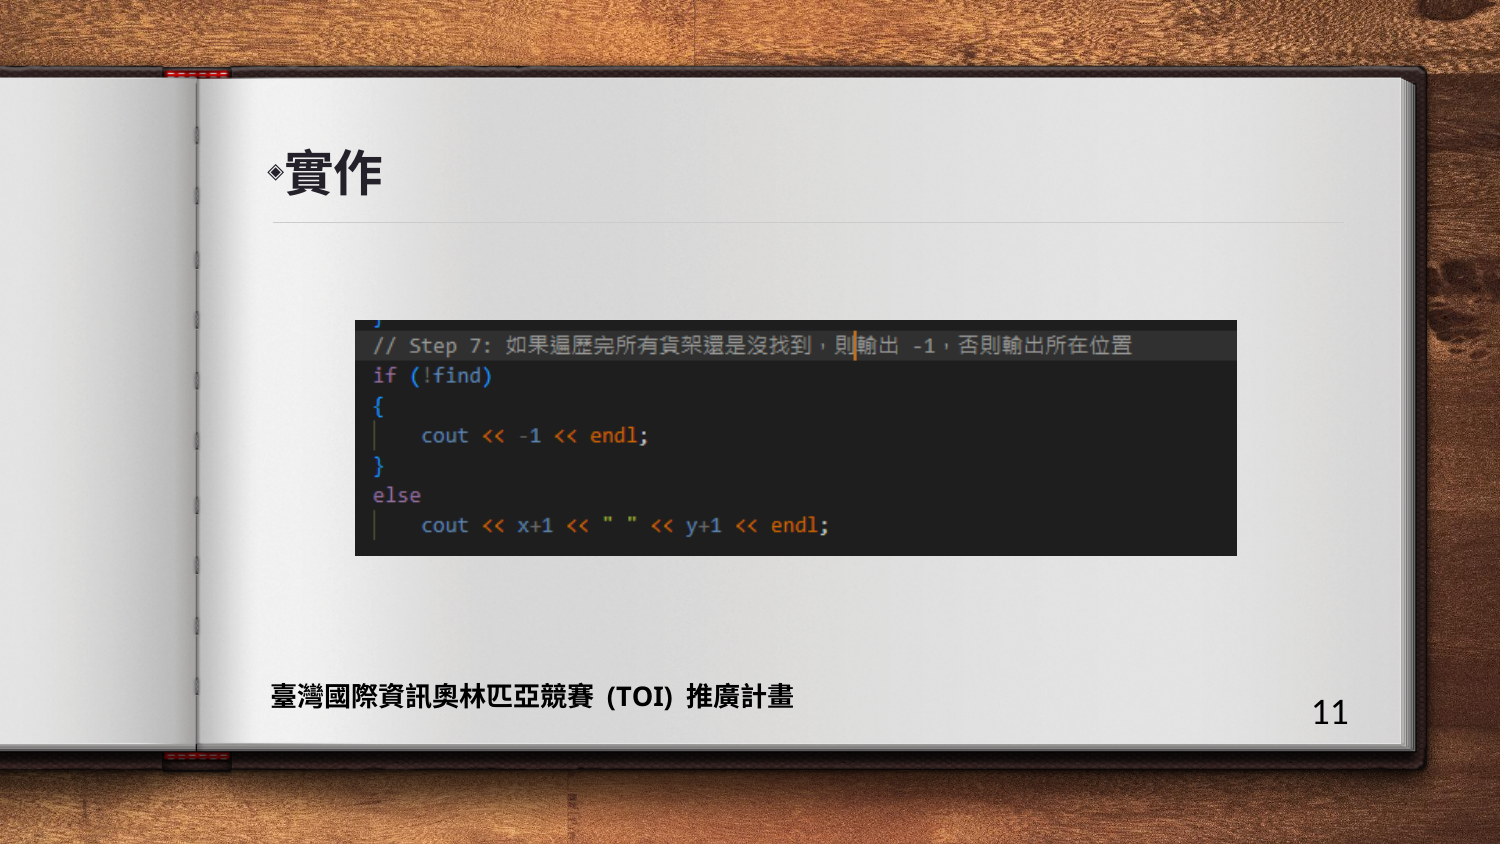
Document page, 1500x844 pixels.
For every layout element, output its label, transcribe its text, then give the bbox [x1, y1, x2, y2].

list 實作 [252, 126, 1194, 216]
picture [355, 320, 1237, 556]
text_box 11 [1295, 672, 1386, 737]
